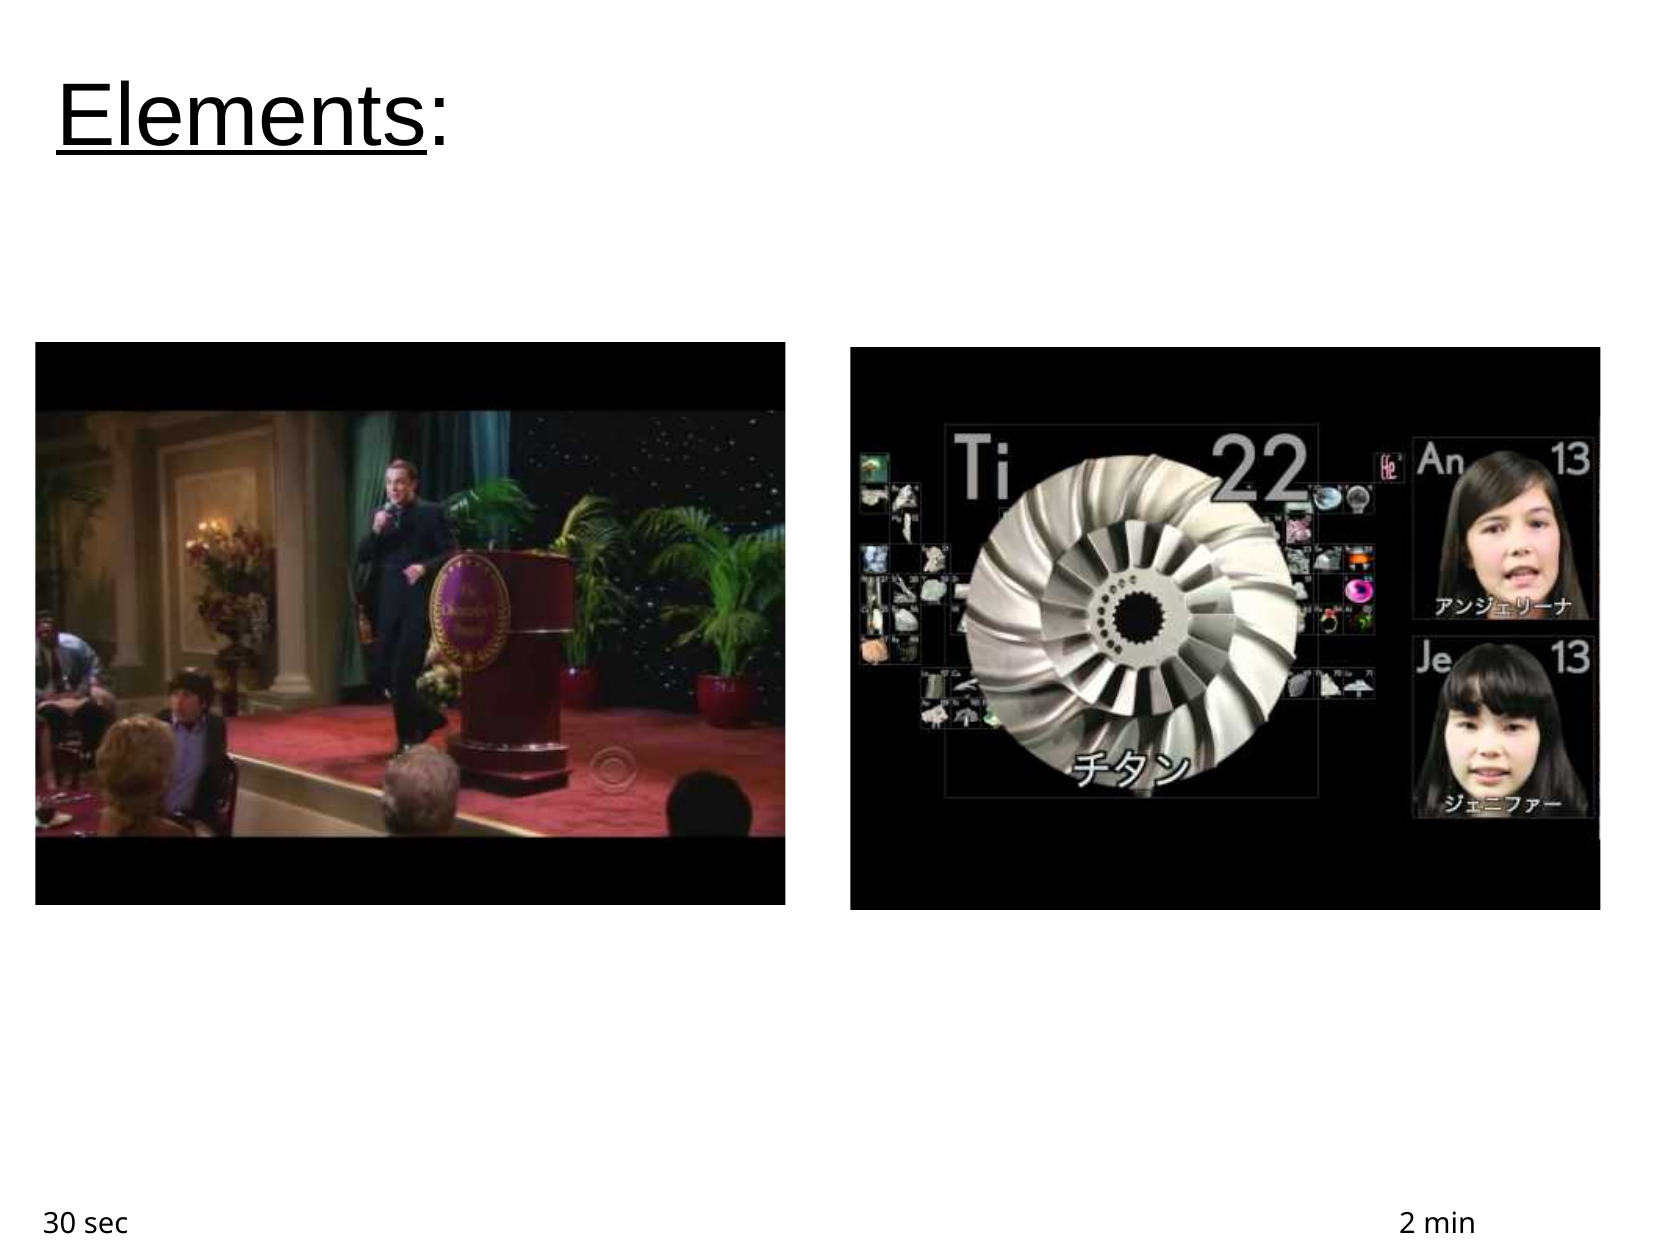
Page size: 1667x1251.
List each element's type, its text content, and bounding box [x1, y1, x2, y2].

text_box [35, 342, 786, 905]
text_box [850, 347, 1601, 910]
text_box 30 sec [27, 1189, 228, 1235]
text_box 2 min [1384, 1189, 1585, 1235]
title Elements: [50, 50, 1630, 213]
